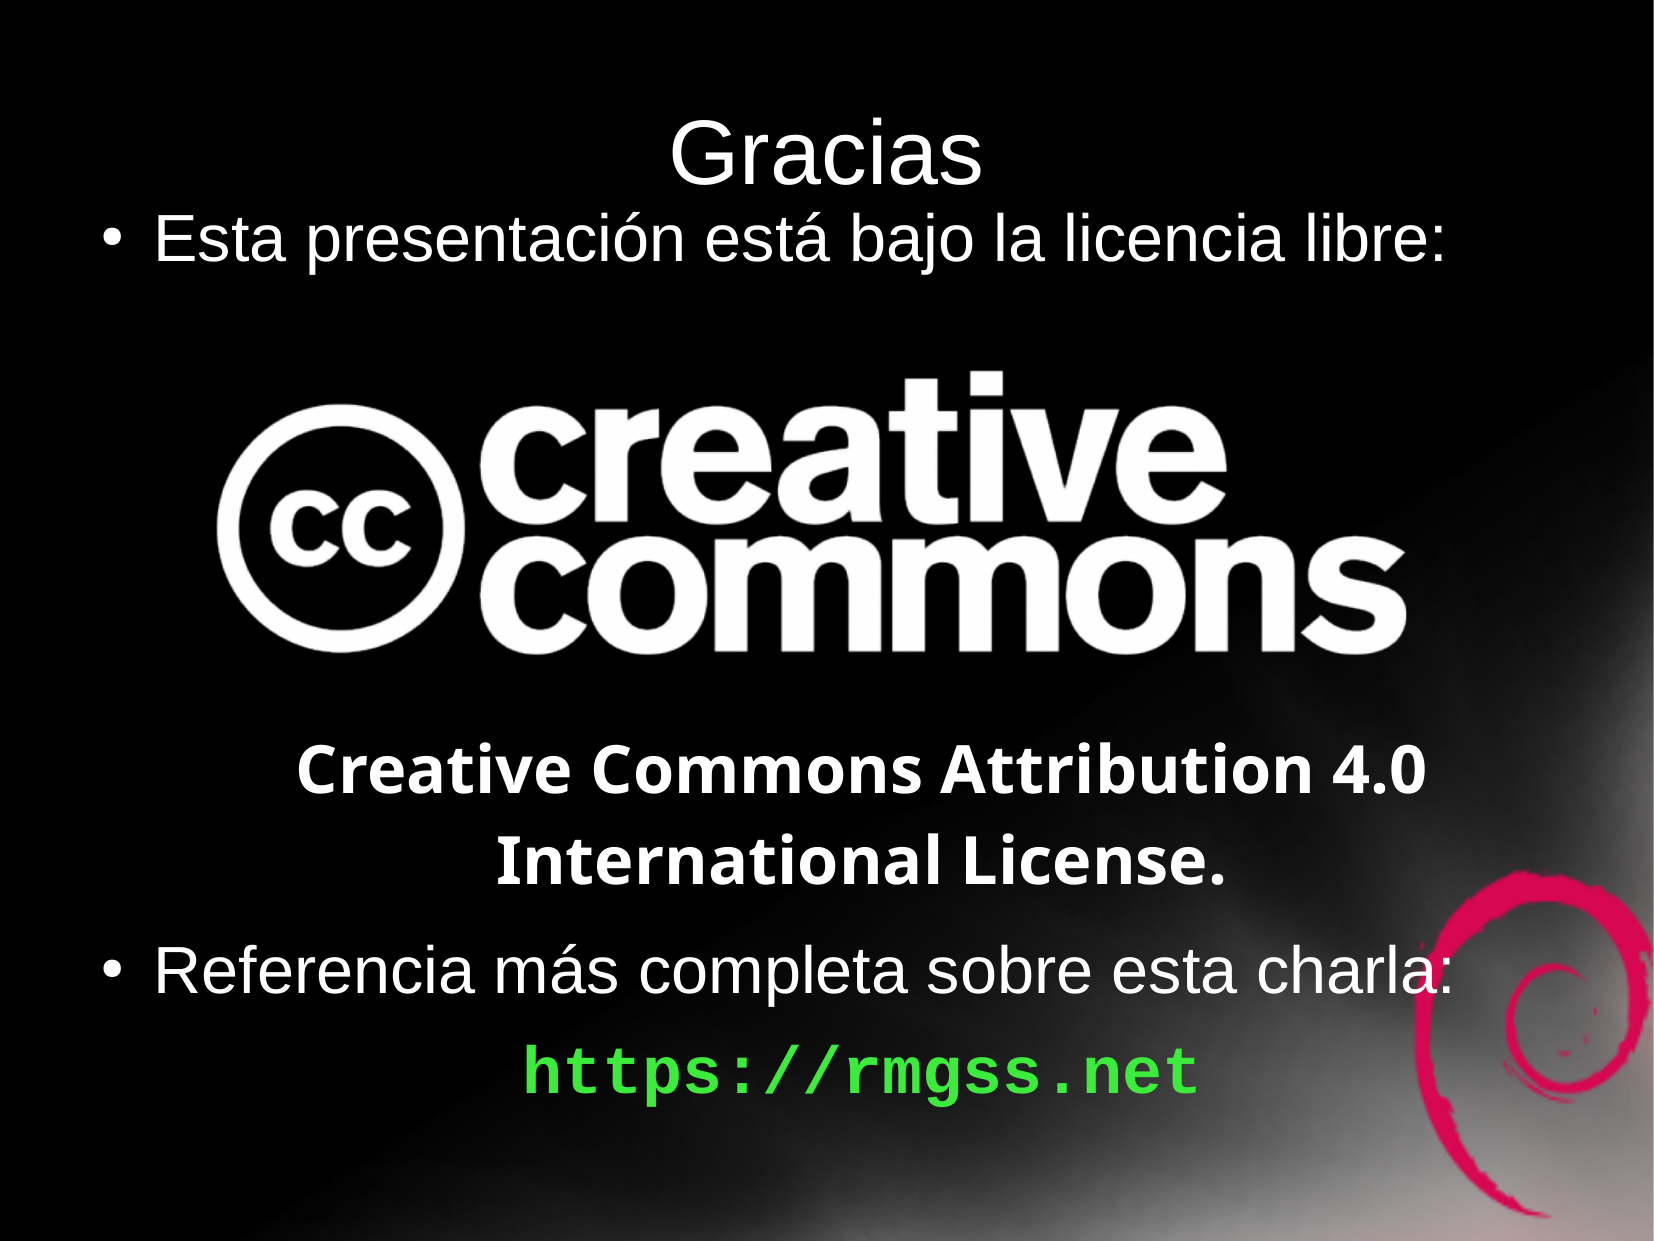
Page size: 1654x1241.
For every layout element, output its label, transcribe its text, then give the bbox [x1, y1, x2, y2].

list Esta presentación está bajo la licencia libre: Creative Commons Attribution 4.0 International License. Referencia más completa sobre esta charla: https://rmgss.net [82, 200, 1571, 1241]
title Gracias [82, 49, 1571, 200]
picture [0, 0, 1654, 1241]
picture [212, 366, 1413, 660]
